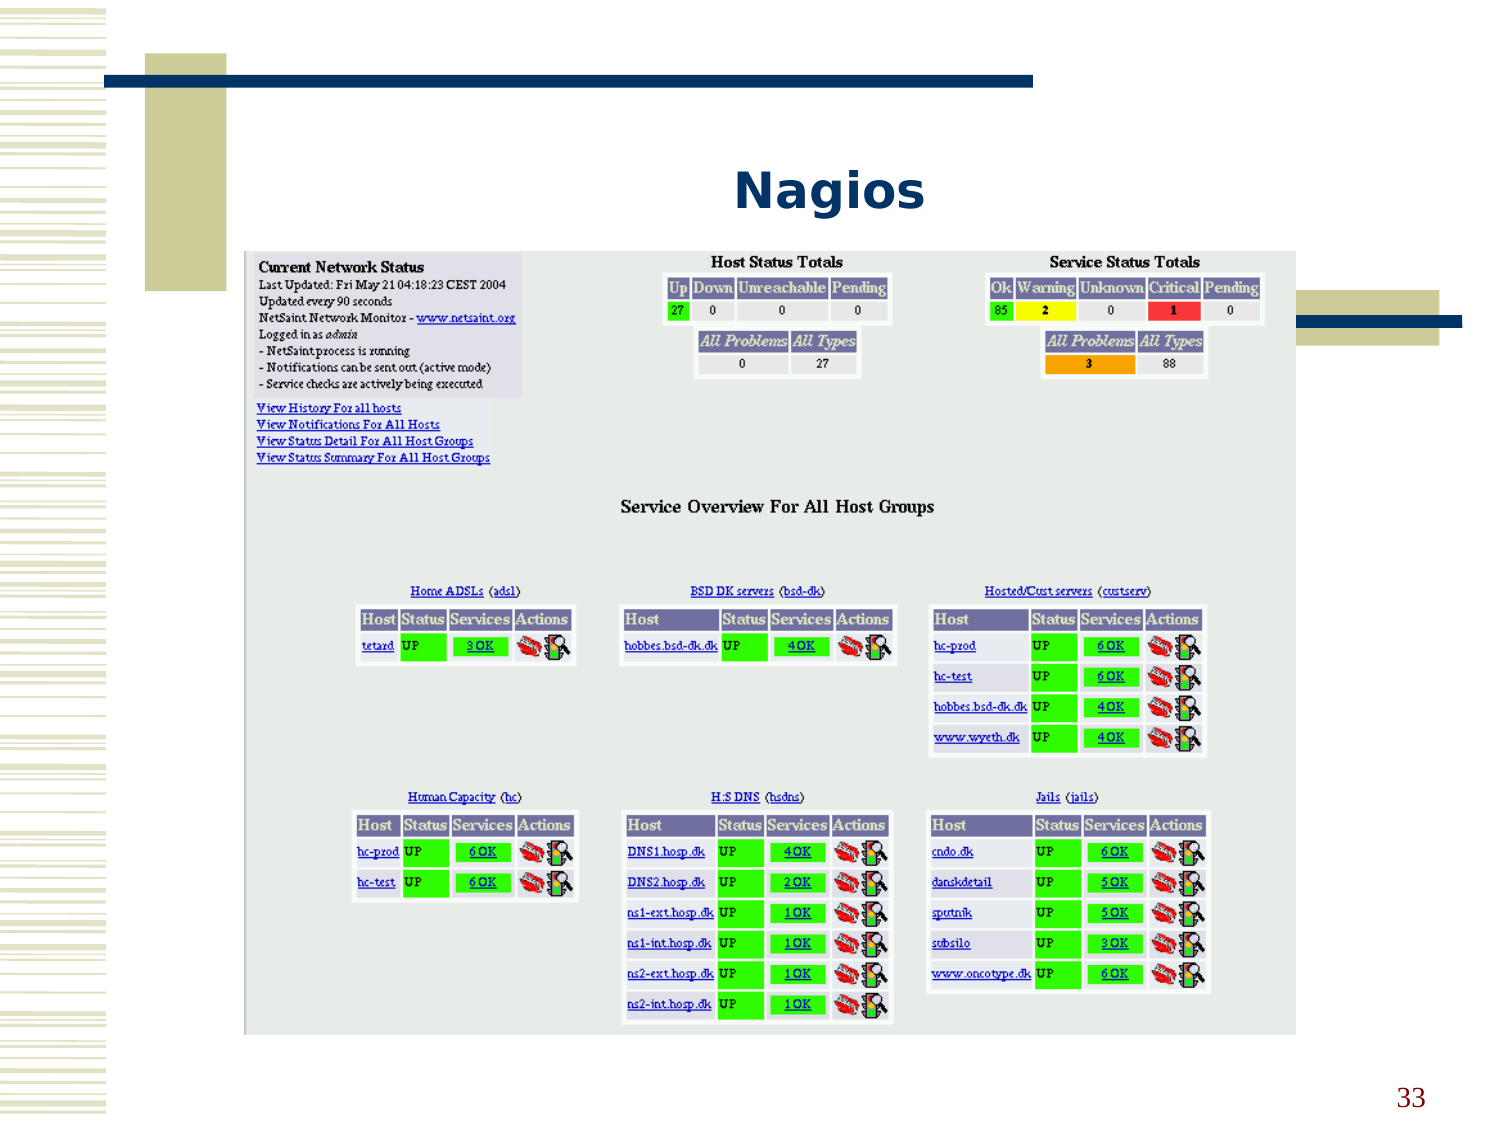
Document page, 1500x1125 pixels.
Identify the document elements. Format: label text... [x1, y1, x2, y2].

title Nagios [225, 99, 1436, 288]
picture [244, 251, 1296, 1035]
